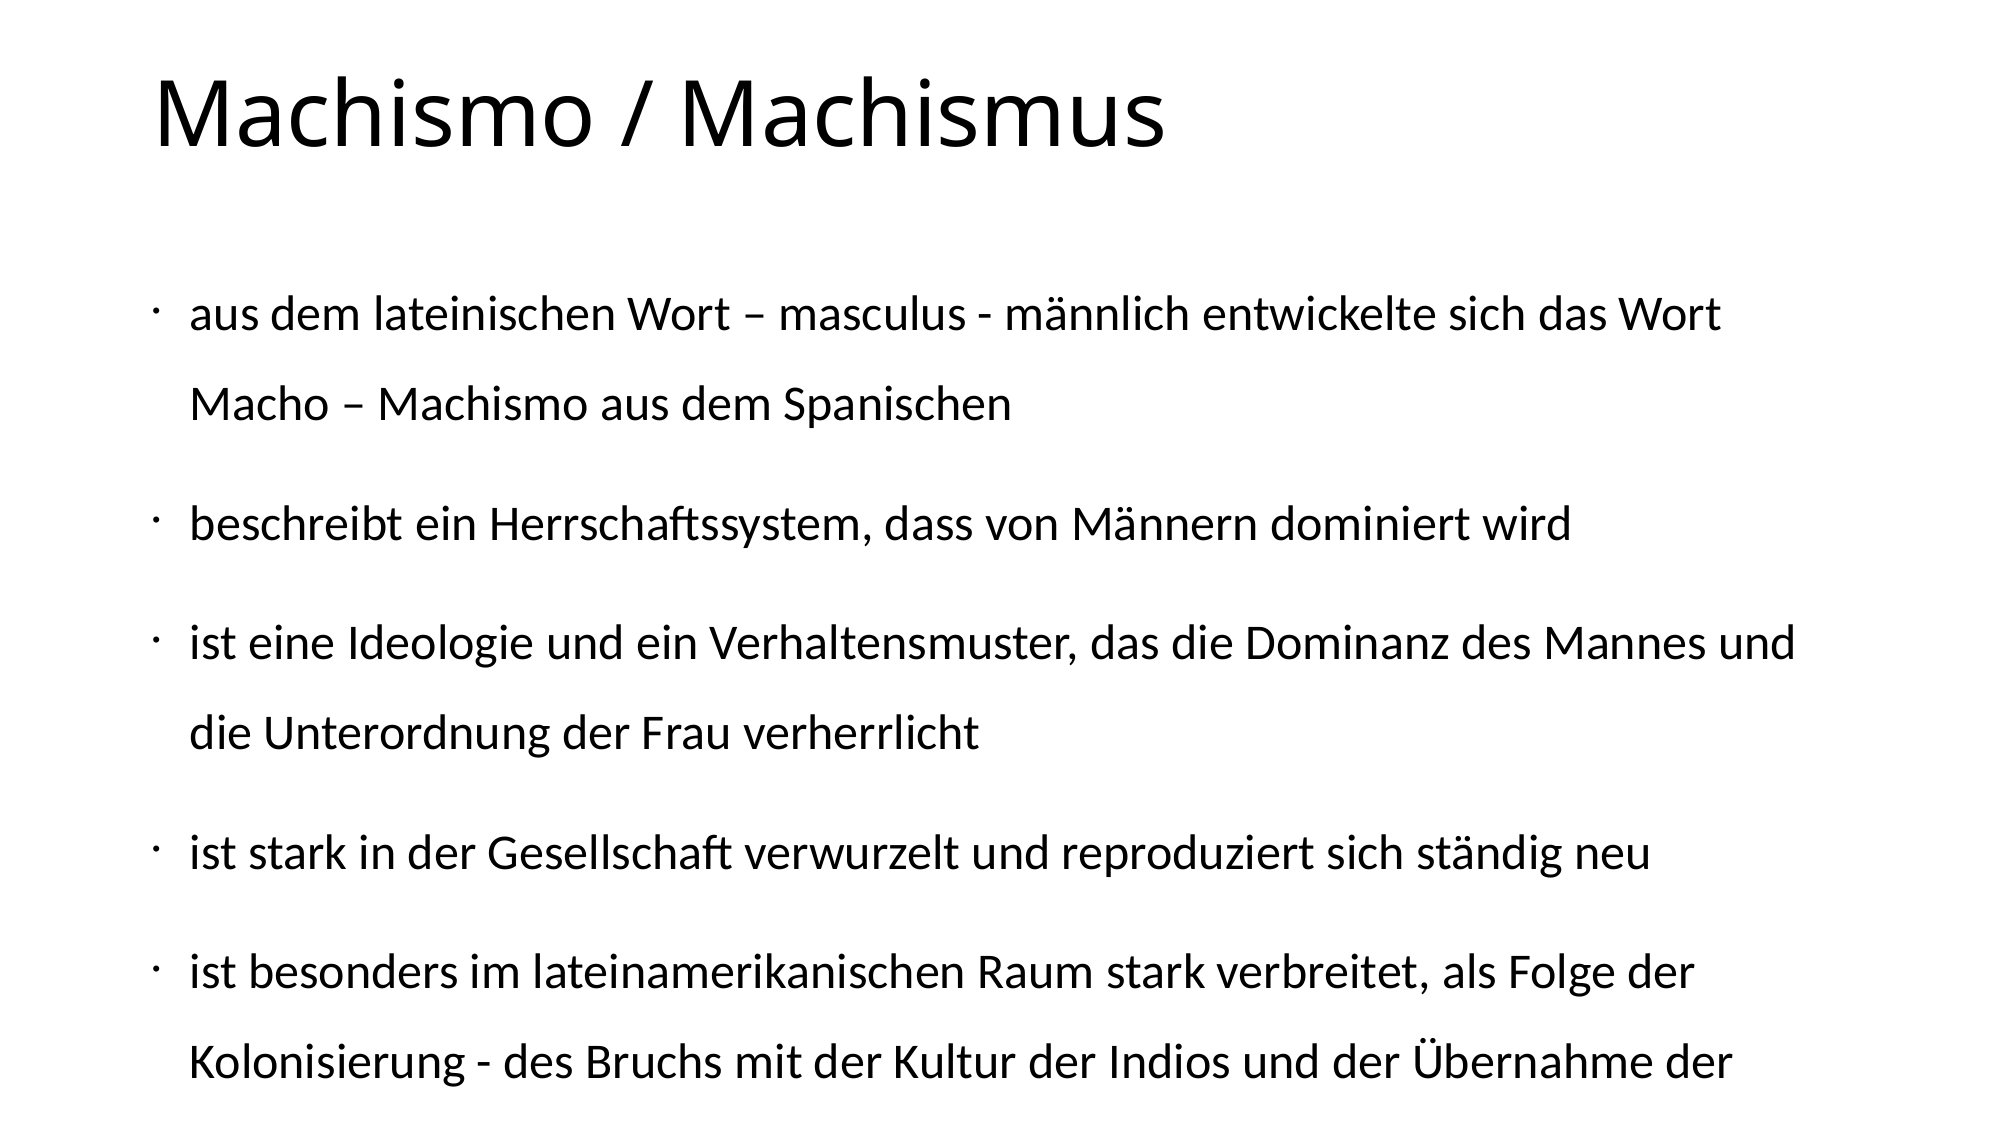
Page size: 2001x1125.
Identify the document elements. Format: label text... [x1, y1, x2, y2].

title Machismo / Machismus [137, 59, 1863, 243]
list aus dem lateinischen Wort – masculus - männlich entwickelte sich das Wort Macho – Machismo aus dem Spanischen beschreibt ein Herrschaftssystem, dass von Männern dominiert wird ist eine Ideologie und ein Verhaltensmuster, das die Dominanz des Mannes und die Unterordnung der Frau verherrlicht ist stark in der Gesellschaft verwurzelt und reproduziert sich ständig neu ist besonders im lateinamerikanischen Raum stark verbreitet, als Folge der Kolonisierung - des Bruchs mit der Kultur der Indios und der Übernahme der spanischen Kultur [137, 243, 1863, 1014]
